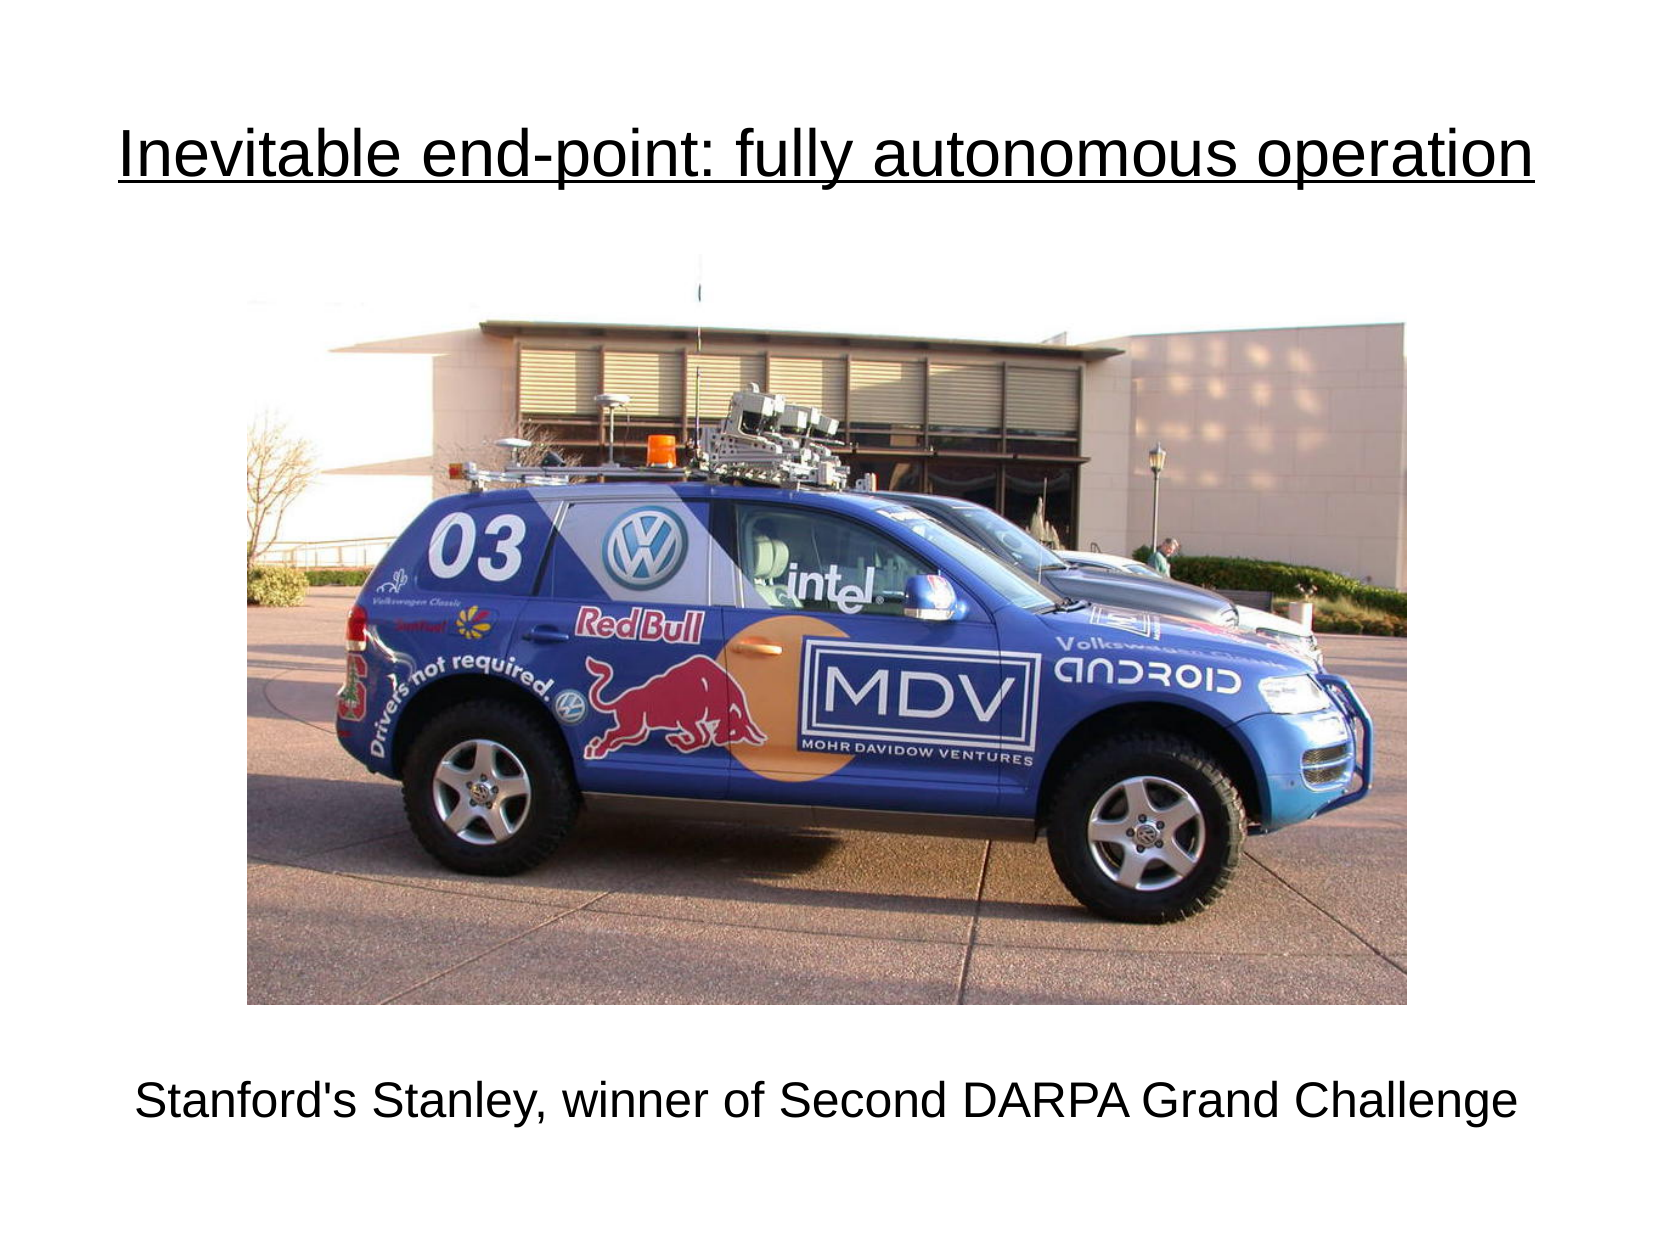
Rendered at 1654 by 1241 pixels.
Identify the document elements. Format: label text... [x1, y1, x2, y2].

text_box Stanford's Stanley, winner of Second DARPA Grand Challenge [119, 1065, 1535, 1136]
picture [247, 254, 1407, 1006]
title Inevitable end-point: fully autonomous operation [82, 49, 1571, 257]
